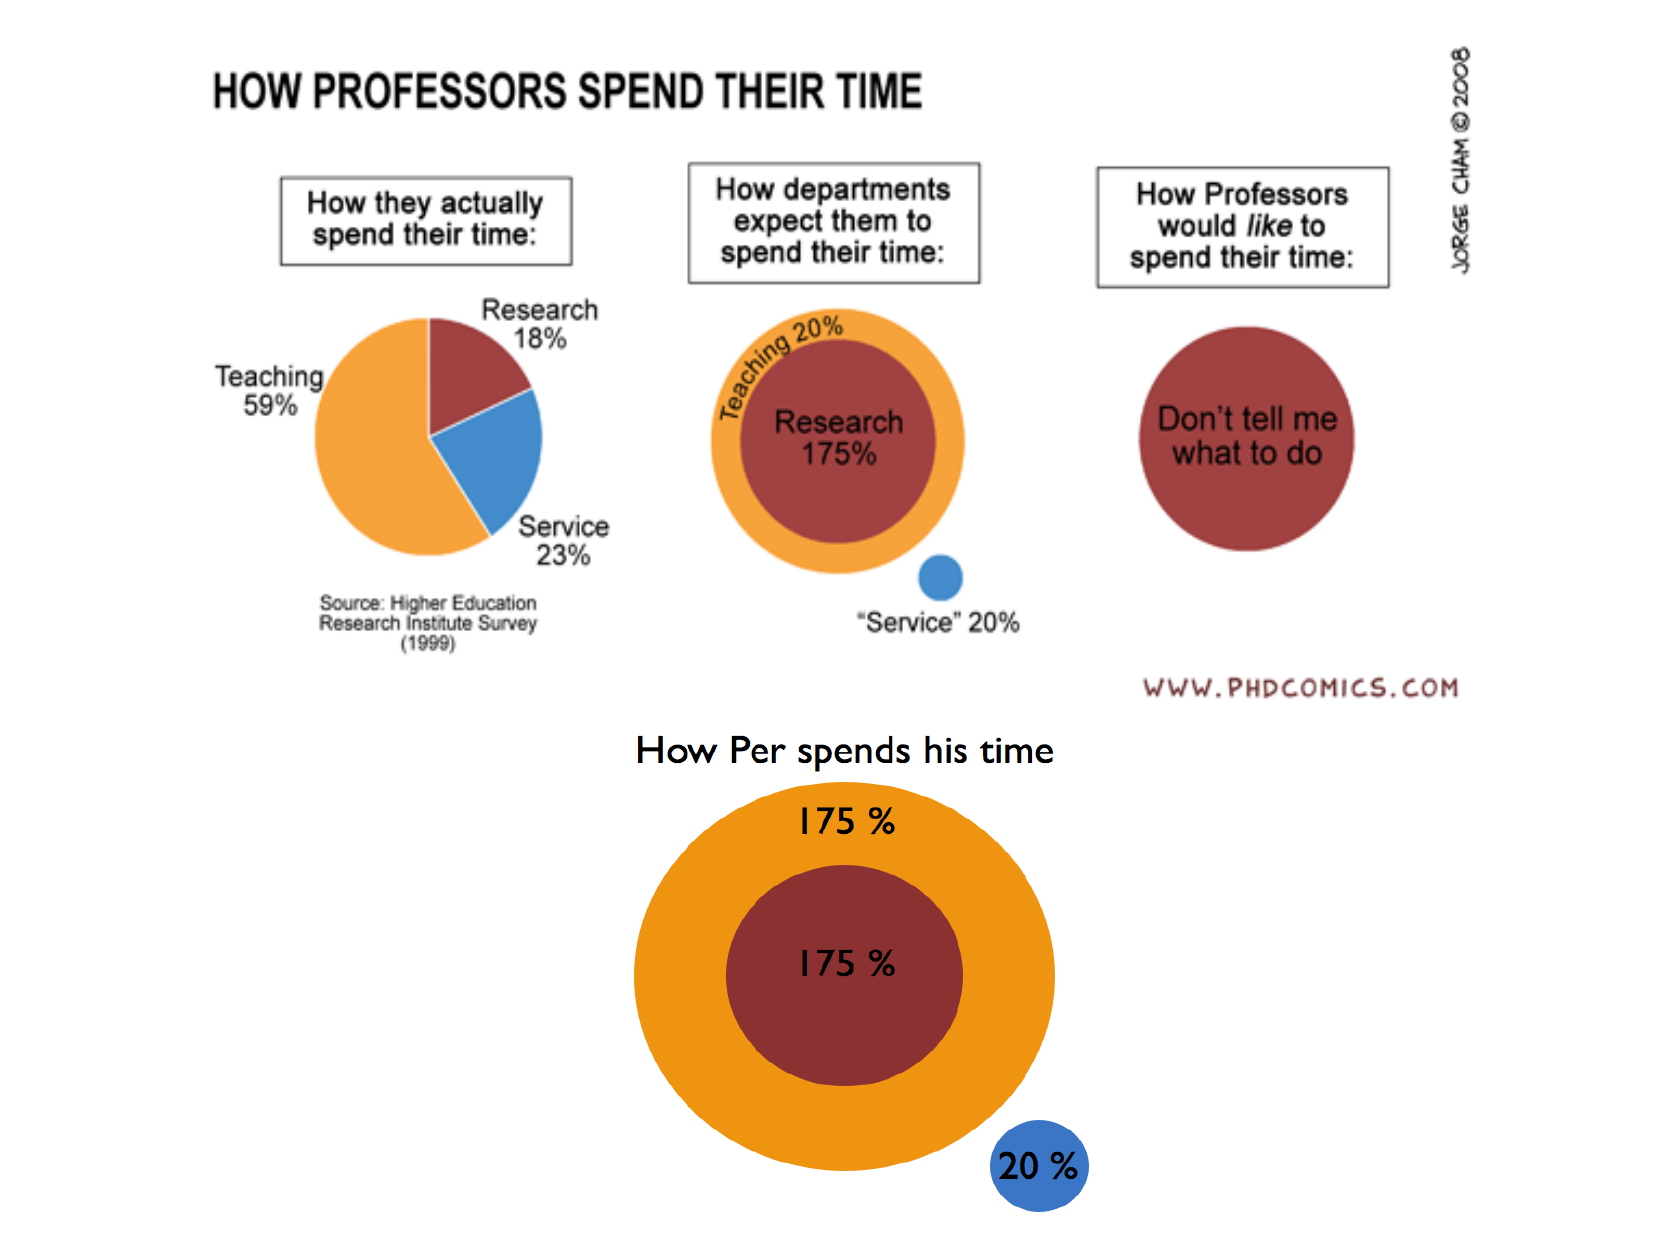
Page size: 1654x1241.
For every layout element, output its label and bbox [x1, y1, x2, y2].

picture [177, 29, 1477, 1218]
